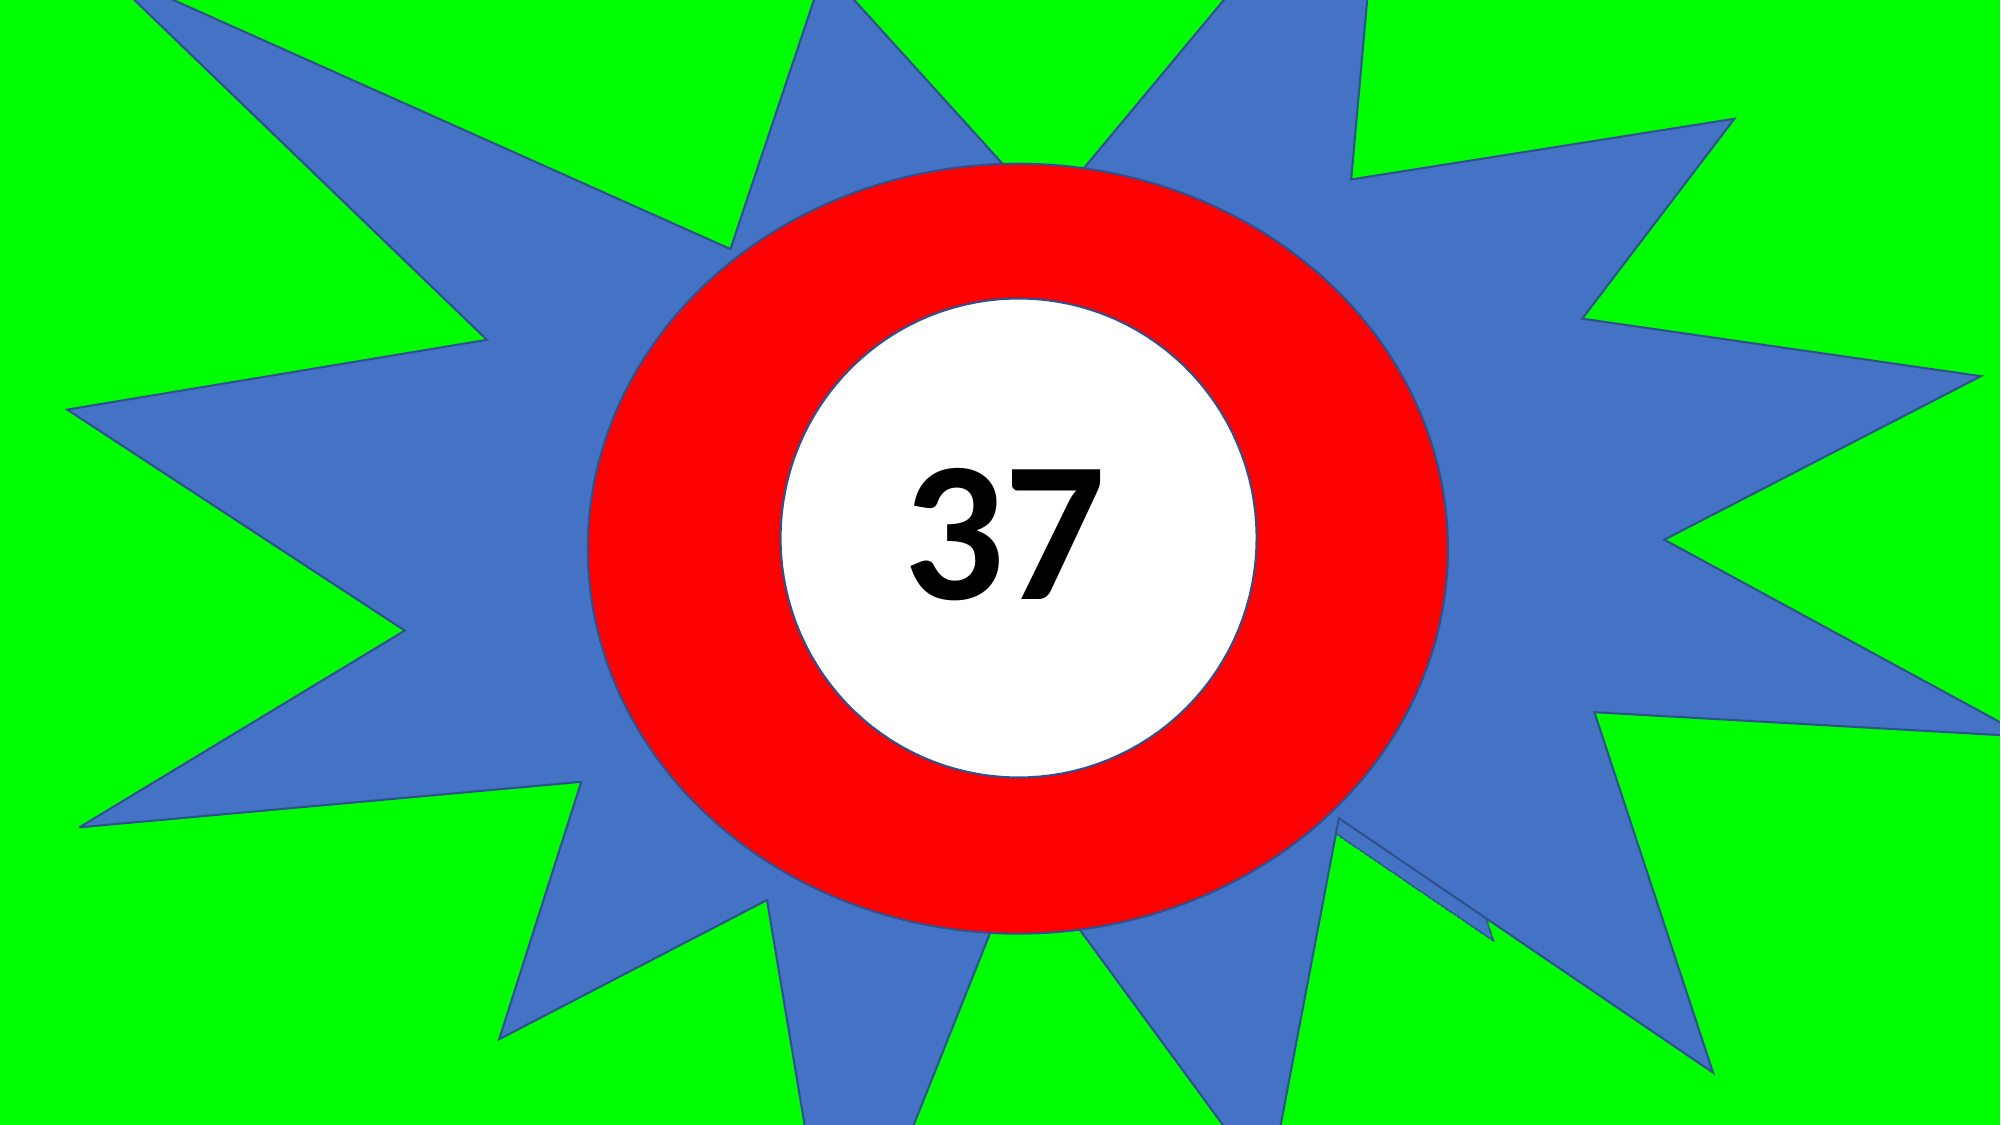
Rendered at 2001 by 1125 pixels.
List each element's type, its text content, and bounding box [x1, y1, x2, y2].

picture [1584, 128, 1729, 339]
picture [1352, 0, 1729, 179]
picture [915, 930, 1222, 1125]
picture [856, 0, 1223, 168]
picture [1281, 713, 1729, 1125]
picture [1666, 507, 1729, 574]
text_box [67, 0, 2000, 1125]
picture [271, 783, 804, 1125]
text_box 37 [888, 391, 1206, 650]
picture [271, 0, 813, 248]
picture [271, 544, 403, 710]
picture [271, 133, 485, 375]
